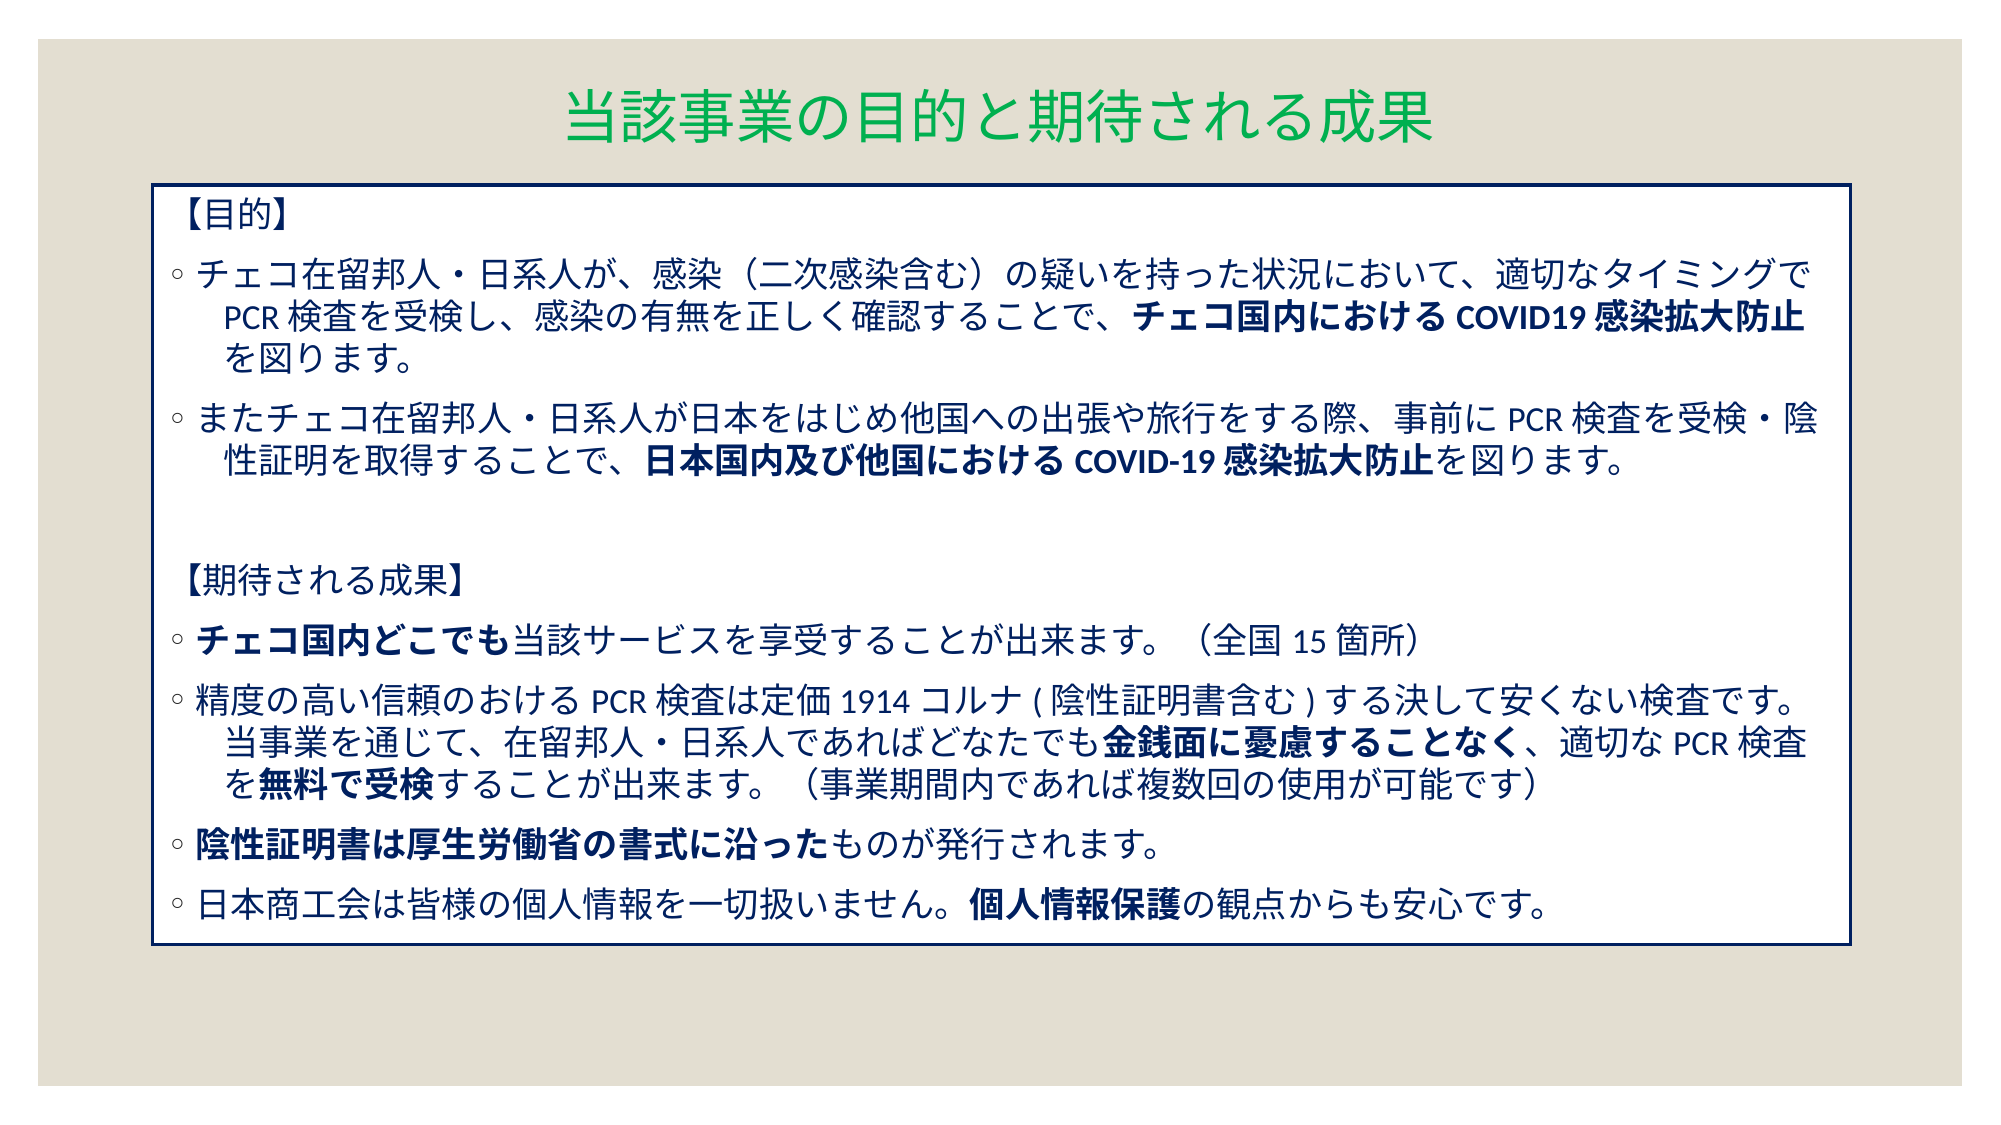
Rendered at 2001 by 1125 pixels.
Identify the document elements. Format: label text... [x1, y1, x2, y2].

title 当該事業の目的と期待される成果 [210, 72, 1787, 166]
list 【目的】 チェコ在留邦人・日系人が、感染（二次感染含む）の疑いを持った状況において、適切なタイミングでPCR検査を受検し、感染の有無を正しく確認することで、チェコ国内におけるCOVID19感染拡大防止を図ります。 またチェコ在留邦人・日系人が日本をはじめ他国への出張や旅行をする際、事前にPCR検査を受検・陰性証明を取得することで、日本国内及び他国におけるCOVID-19感染拡大防止を図ります。 【期待される成果】 チェコ国内どこでも当該サービスを享受することが出来ます。（全国15箇所） 精度の高い信頼のおけるPCR検査は定価1914コルナ(陰性証明書含む)する決して安くない検査です。当事業を通じて、在留邦人・日系人であればどなたでも金銭面に憂慮することなく、適切なPCR検査を無料で受検することが出来ます。（事業期間内であれば複数回の使用が可能です） 陰性証明書は厚生労働省の書式に沿ったものが発行されます。 日本商工会は皆様の個人情報を一切扱いません。個人情報保護の観点からも安心です。 [152, 184, 1851, 945]
